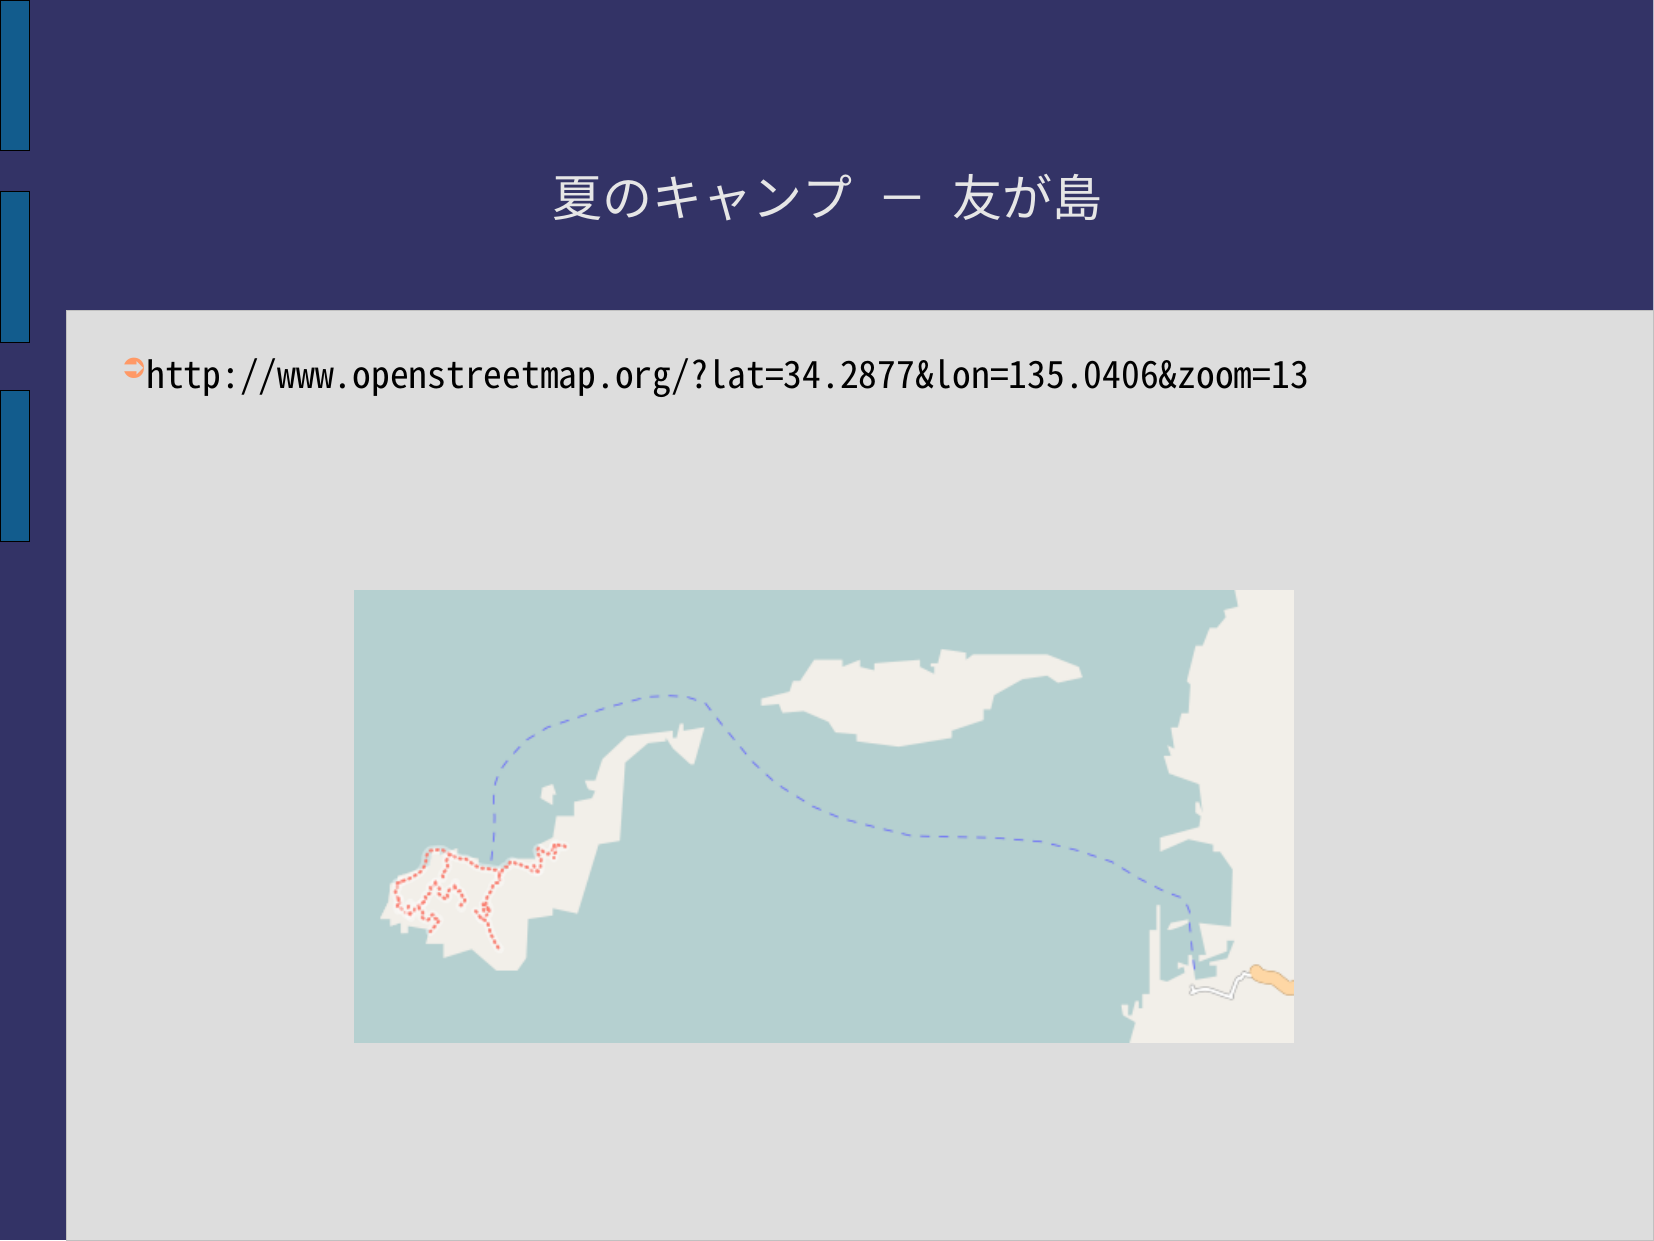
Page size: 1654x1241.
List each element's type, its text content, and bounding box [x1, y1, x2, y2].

list http://www.openstreetmap.org/?lat=34.2877&lon=135.0406&zoom=13 [121, 344, 1534, 1127]
title 夏のキャンプ － 友が島 [121, 91, 1534, 299]
picture [354, 590, 1294, 1043]
